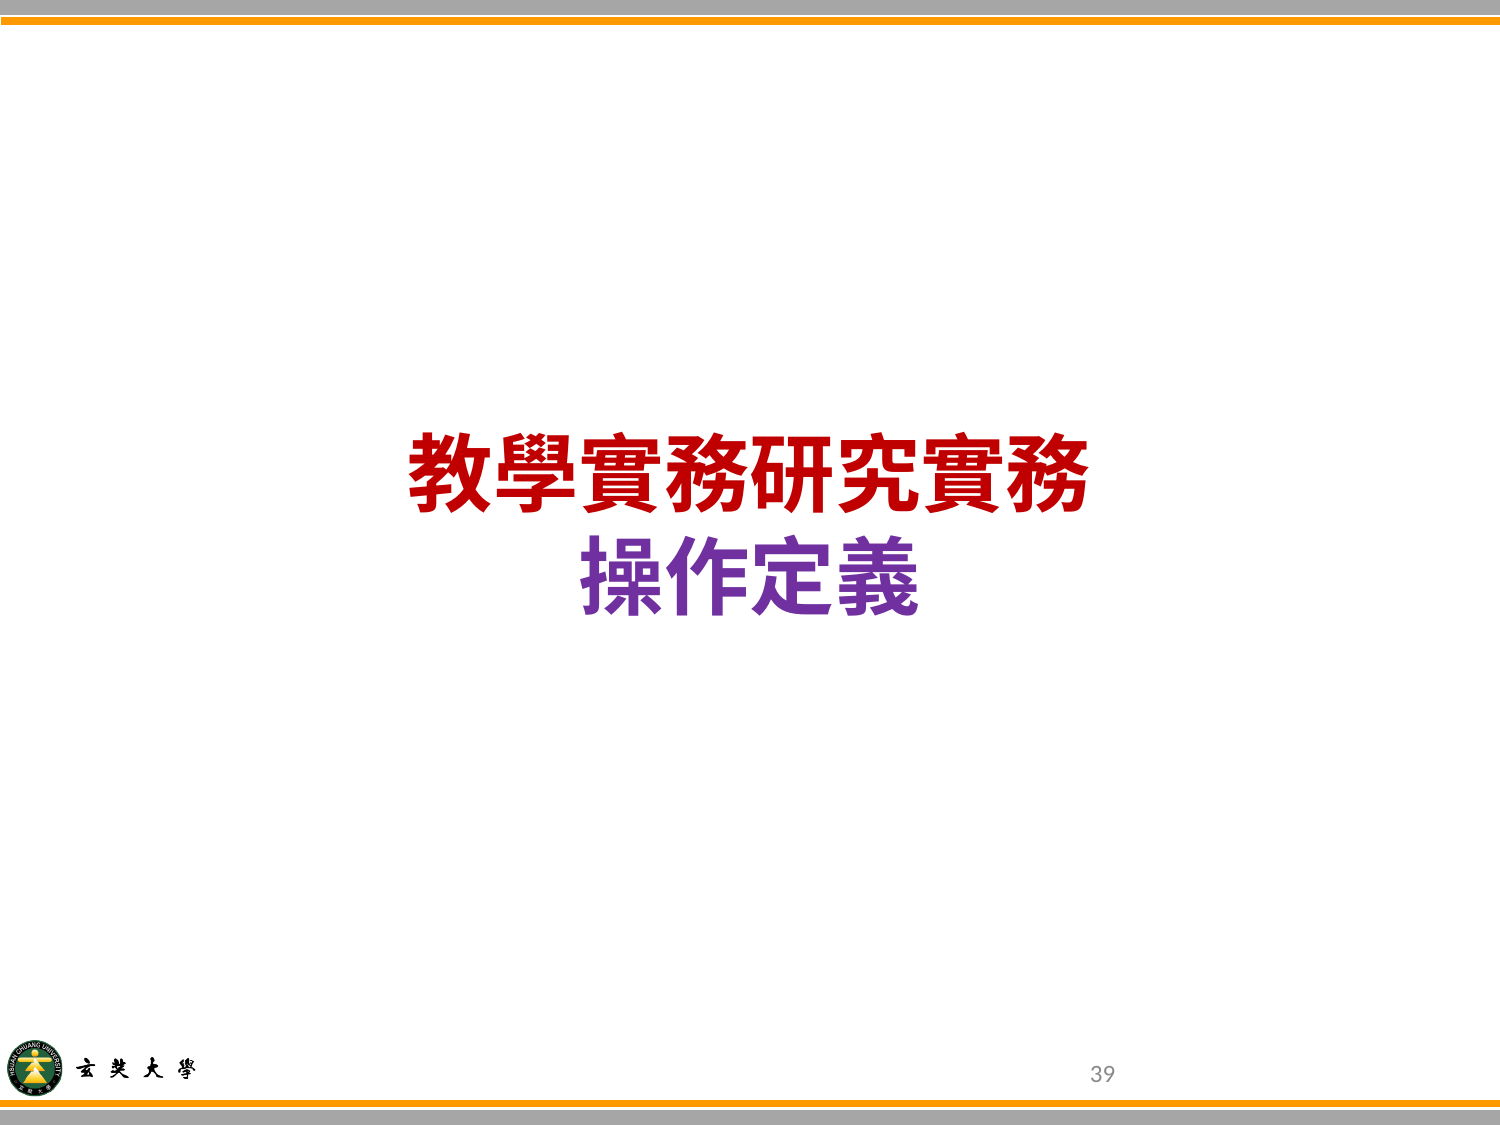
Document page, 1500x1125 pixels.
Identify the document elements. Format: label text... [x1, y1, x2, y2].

list 教學實務研究實務 操作定義 [75, 432, 1426, 634]
text_box 39 [1074, 1042, 1426, 1103]
